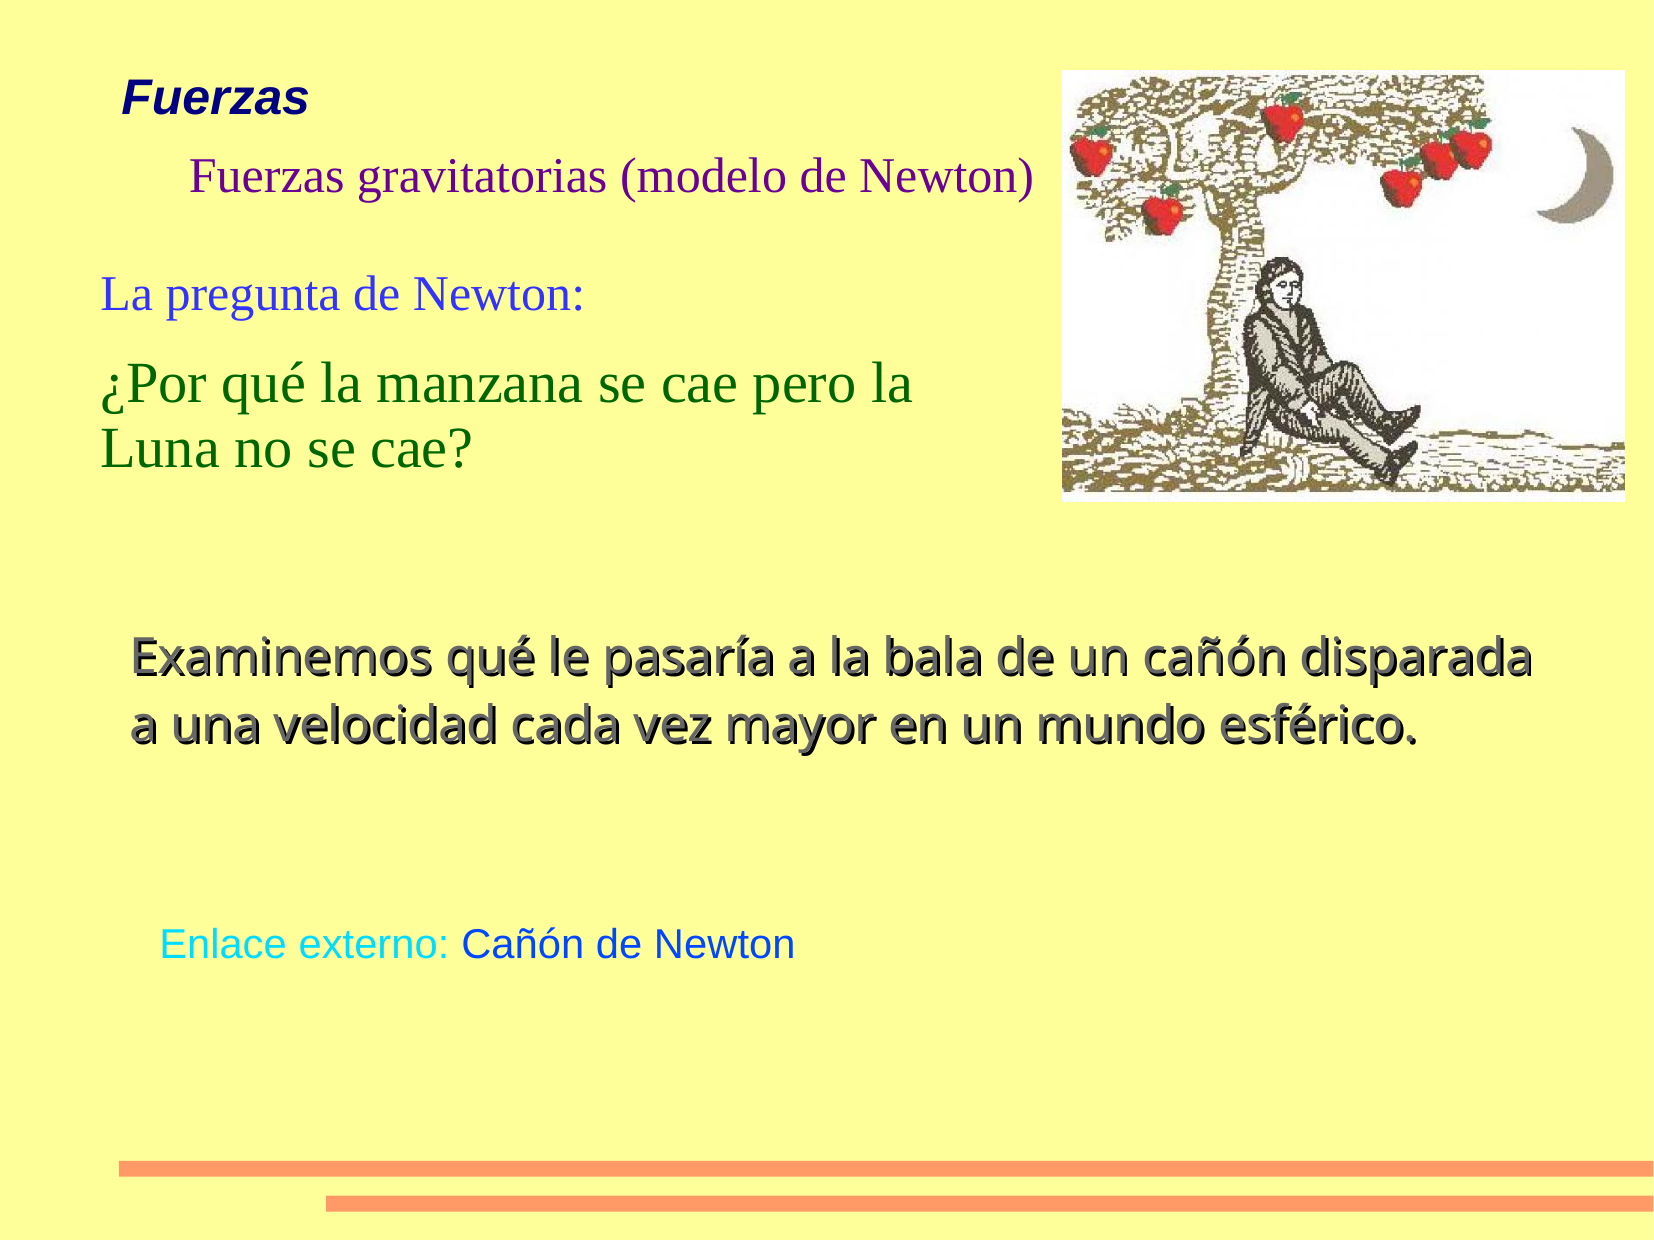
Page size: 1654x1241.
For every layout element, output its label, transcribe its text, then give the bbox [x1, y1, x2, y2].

title Fuerzas [121, 46, 650, 147]
picture [1062, 70, 1625, 502]
text_box Examinemos qué le pasaría a la bala de un cañón disparada a una velocidad cada vez mayor en un mundo esférico. [59, 620, 1536, 796]
list Fuerzas gravitatorias (modelo de Newton) [118, 147, 1062, 207]
list Enlace externo: Cañón de Newton [88, 920, 1329, 1034]
list La pregunta de Newton: ¿Por qué la manzana se cae pero la Luna no se cae? [29, 265, 1004, 483]
